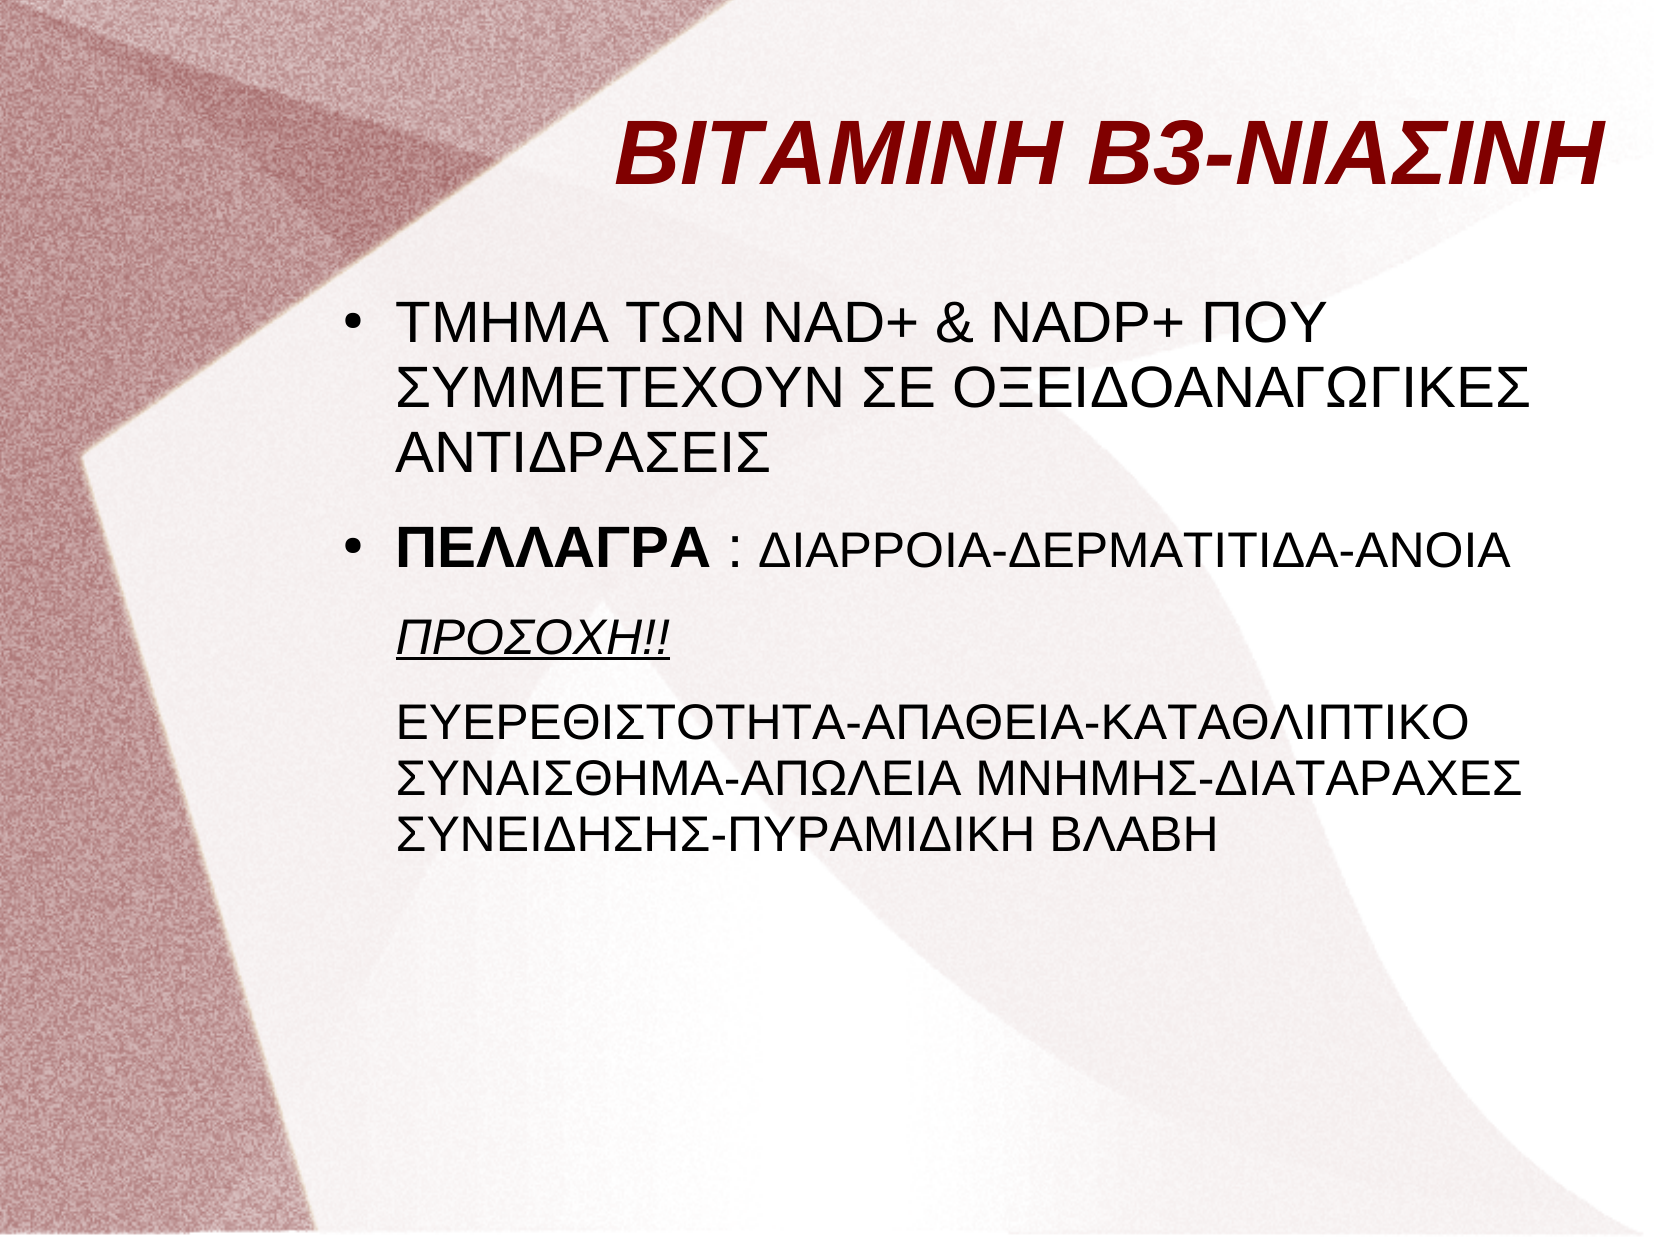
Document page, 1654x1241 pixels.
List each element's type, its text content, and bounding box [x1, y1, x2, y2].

title ΒΙΤΑΜΙΝΗ Β3-ΝΙΑΣΙΝΗ [596, 49, 1607, 257]
picture [0, 0, 1654, 1241]
list ΤΜΗΜΑ ΤΩΝ NAD+ & NADP+ ΠΟΥ ΣΥΜΜΕΤΕΧΟΥΝ ΣΕ ΟΞΕΙΔΟΑΝΑΓΩΓΙΚΕΣ ΑΝΤΙΔΡΑΣΕΙΣ ΠΕΛΛΑΓΡΑ : ΔΙΑΡΡΟΙΑ-ΔΕΡΜΑΤΙΤΙΔΑ-ΑΝΟΙΑ ΠΡΟΣΟΧΗ!! ΕΥΕΡΕΘΙΣΤΟΤΗΤΑ-ΑΠΑΘΕΙΑ-ΚΑΤΑΘΛΙΠΤΙΚΟ ΣΥΝΑΙΣΘΗΜΑ-ΑΠΩΛΕΙΑ ΜΝΗΜΗΣ-ΔΙΑΤΑΡΑΧΕΣ ΣΥΝΕΙΔΗΣΗΣ-ΠΥΡΑΜΙΔΙΚΗ ΒΛΑΒΗ [324, 290, 1601, 916]
